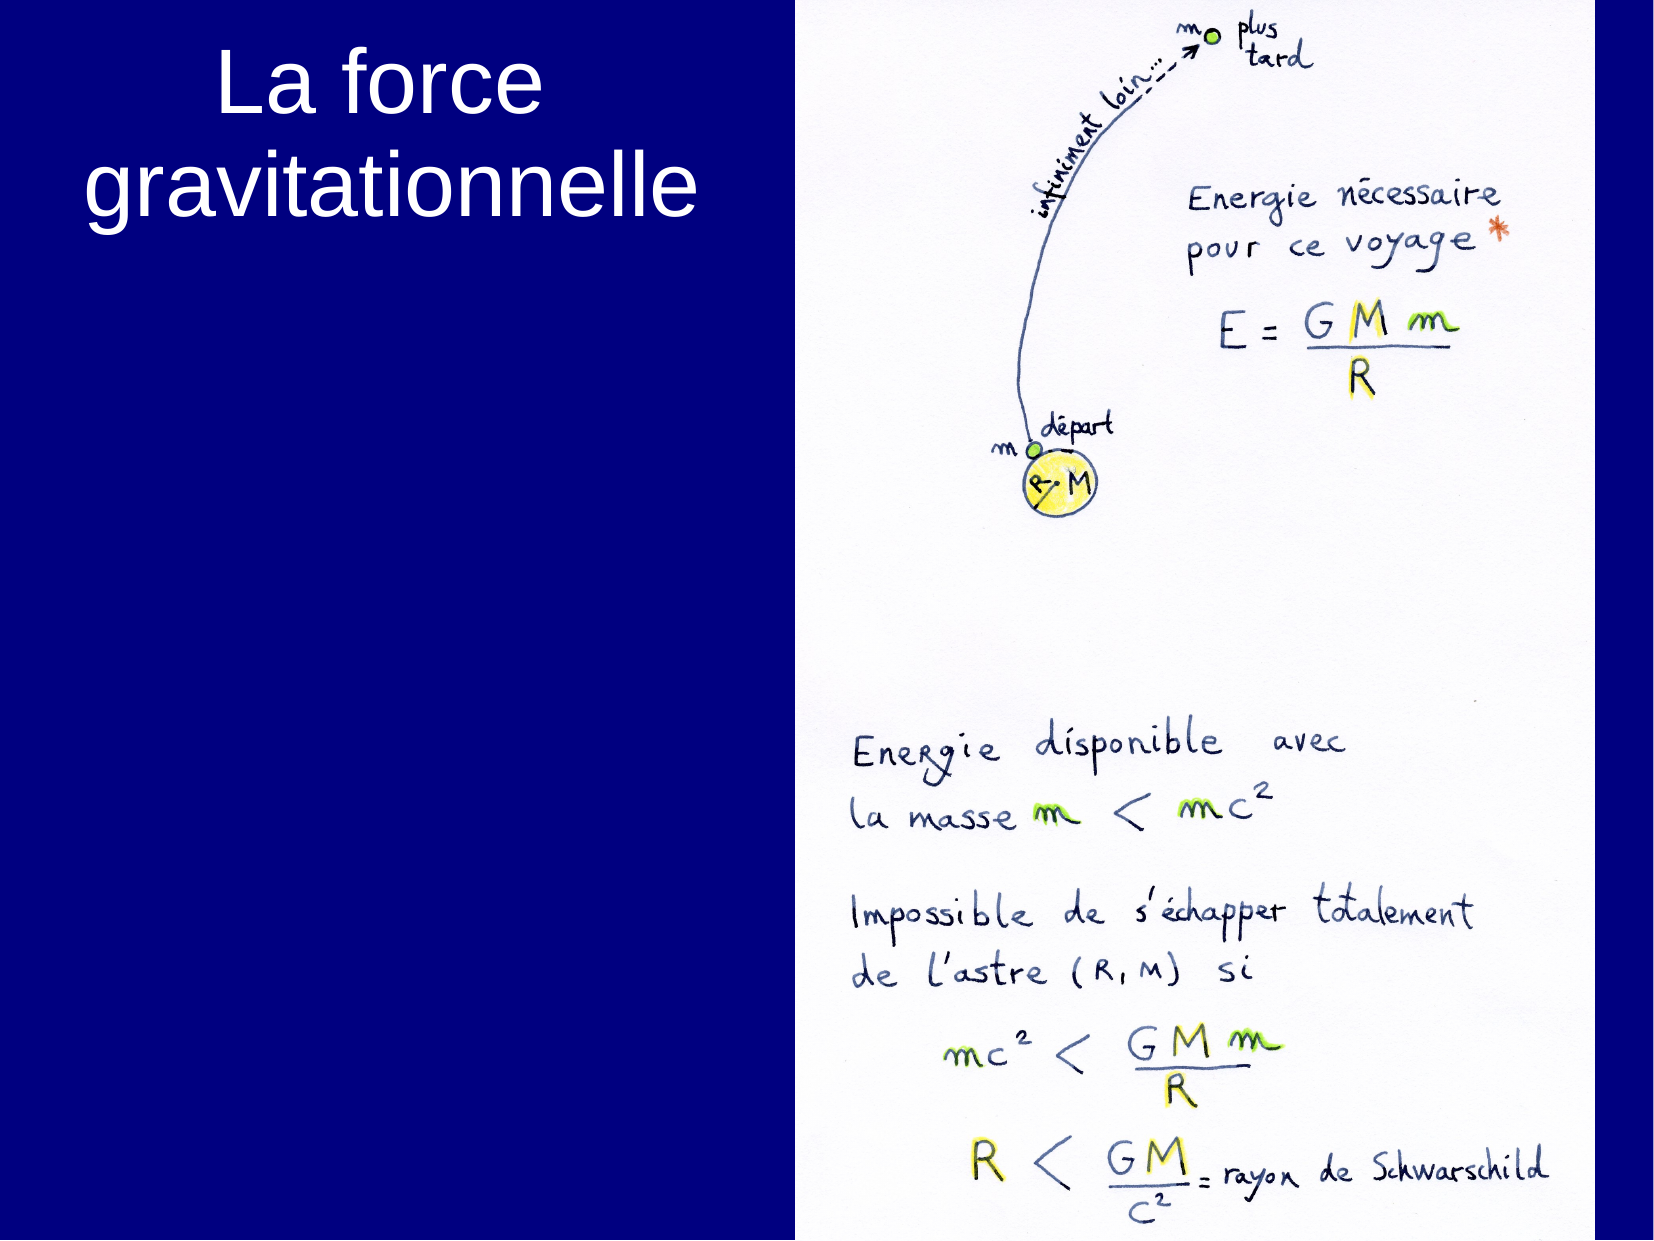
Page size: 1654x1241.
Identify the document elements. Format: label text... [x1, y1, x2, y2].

title La force gravitationnelle [17, 29, 768, 237]
picture [795, 0, 1595, 1241]
